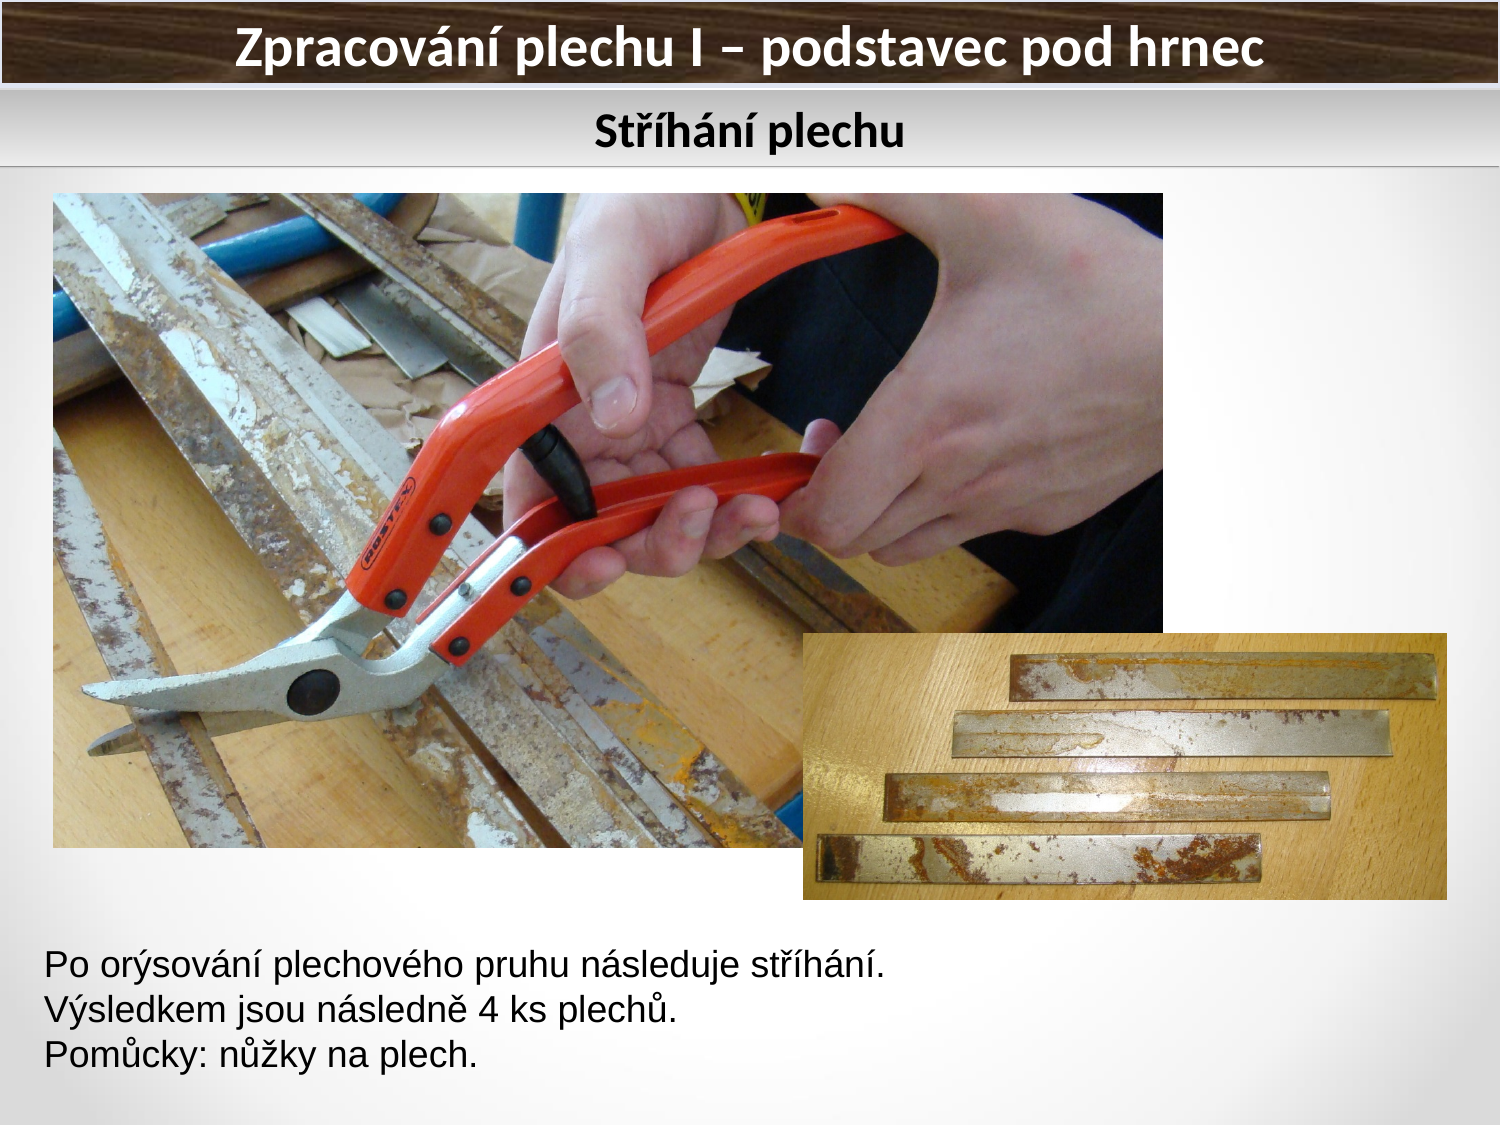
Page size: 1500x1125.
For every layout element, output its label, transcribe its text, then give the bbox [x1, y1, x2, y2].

text_box Stříhání plechu [0, 90, 1500, 166]
text_box Zpracování plechu I – podstavec pod hrnec [0, 0, 1500, 86]
picture [0, 86, 1500, 90]
text_box Po orýsování plechového pruhu následuje stříhání. Výsledkem jsou následně 4 ks plechů. Pomůcky: nůžky na plech. [29, 932, 1447, 1083]
picture [0, 166, 1500, 1125]
